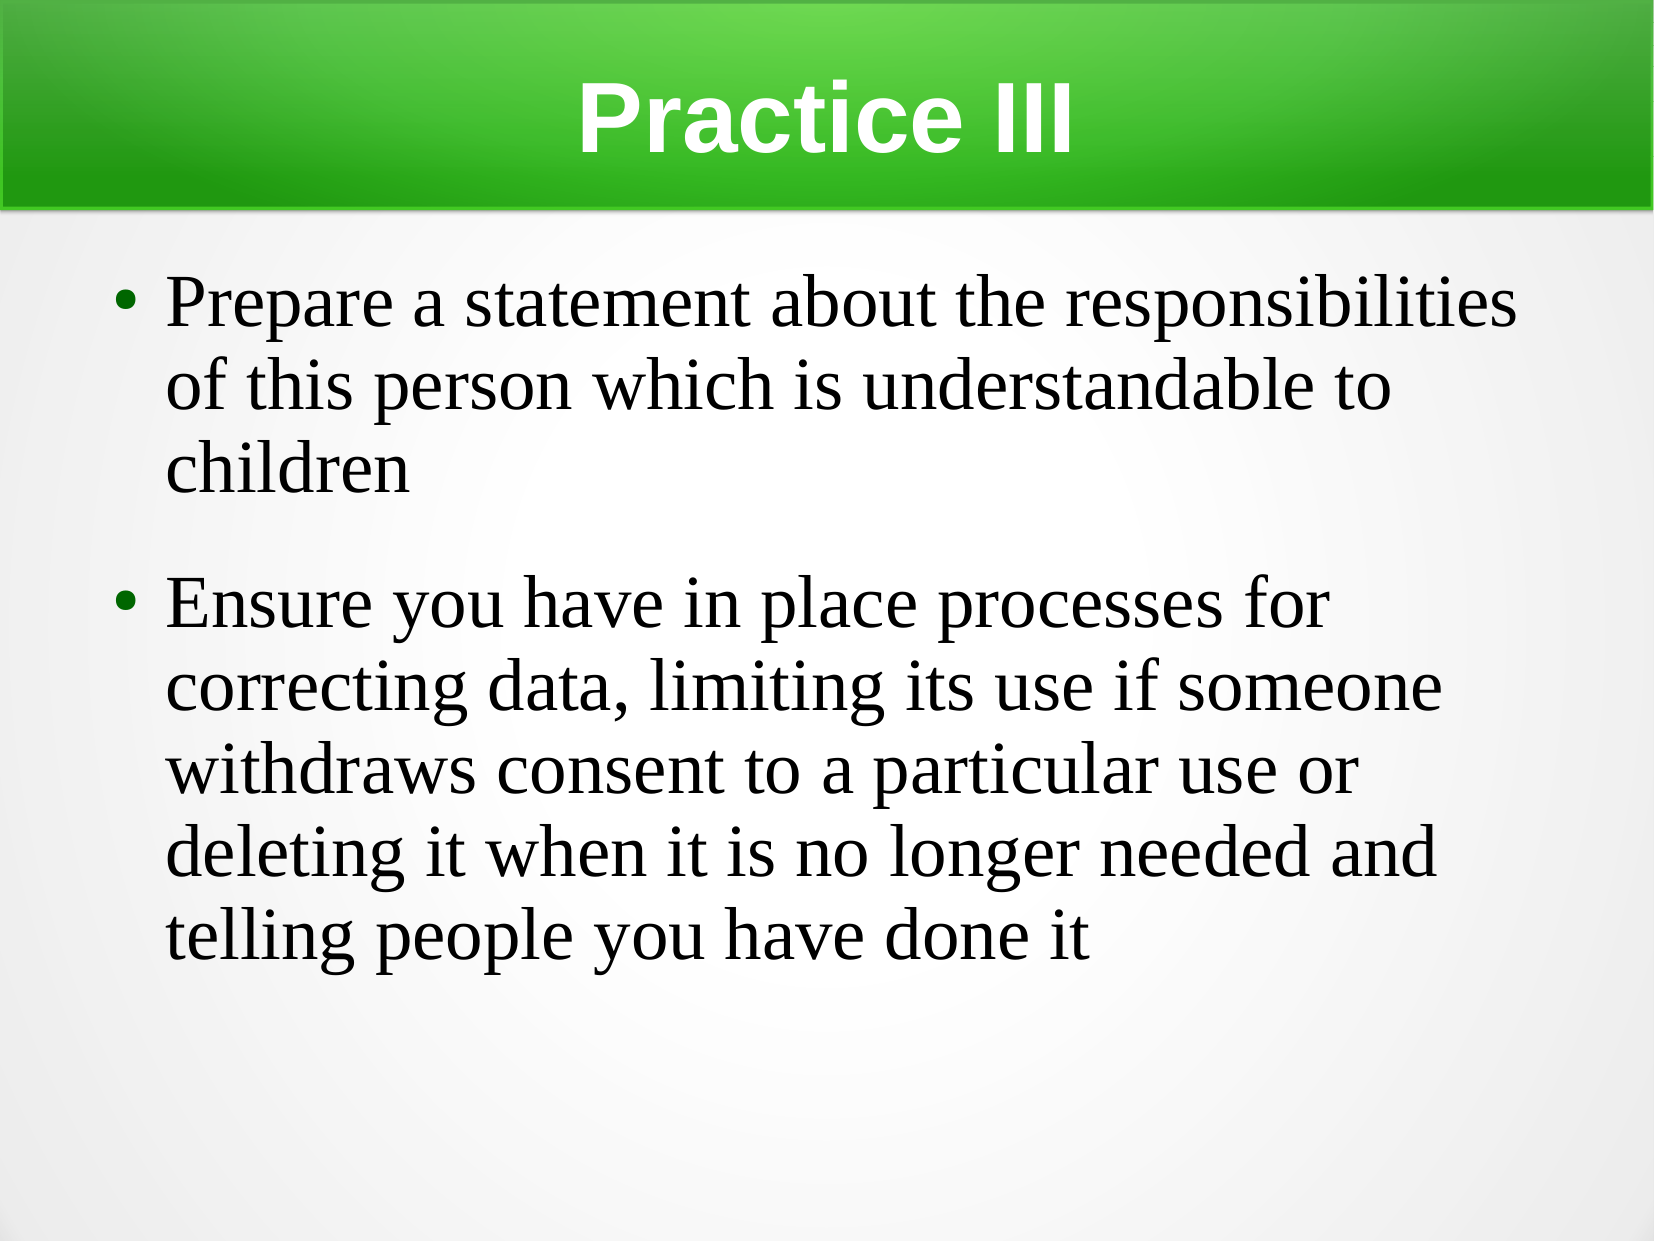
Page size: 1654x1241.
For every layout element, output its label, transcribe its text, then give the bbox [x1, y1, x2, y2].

title Practice III [82, 46, 1571, 190]
list Prepare a statement about the responsibilities of this person which is understandable to children Ensure you have in place processes for correcting data, limiting its use if someone withdraws consent to a particular use or deleting it when it is no longer needed and telling people you have done it [94, 259, 1583, 1170]
